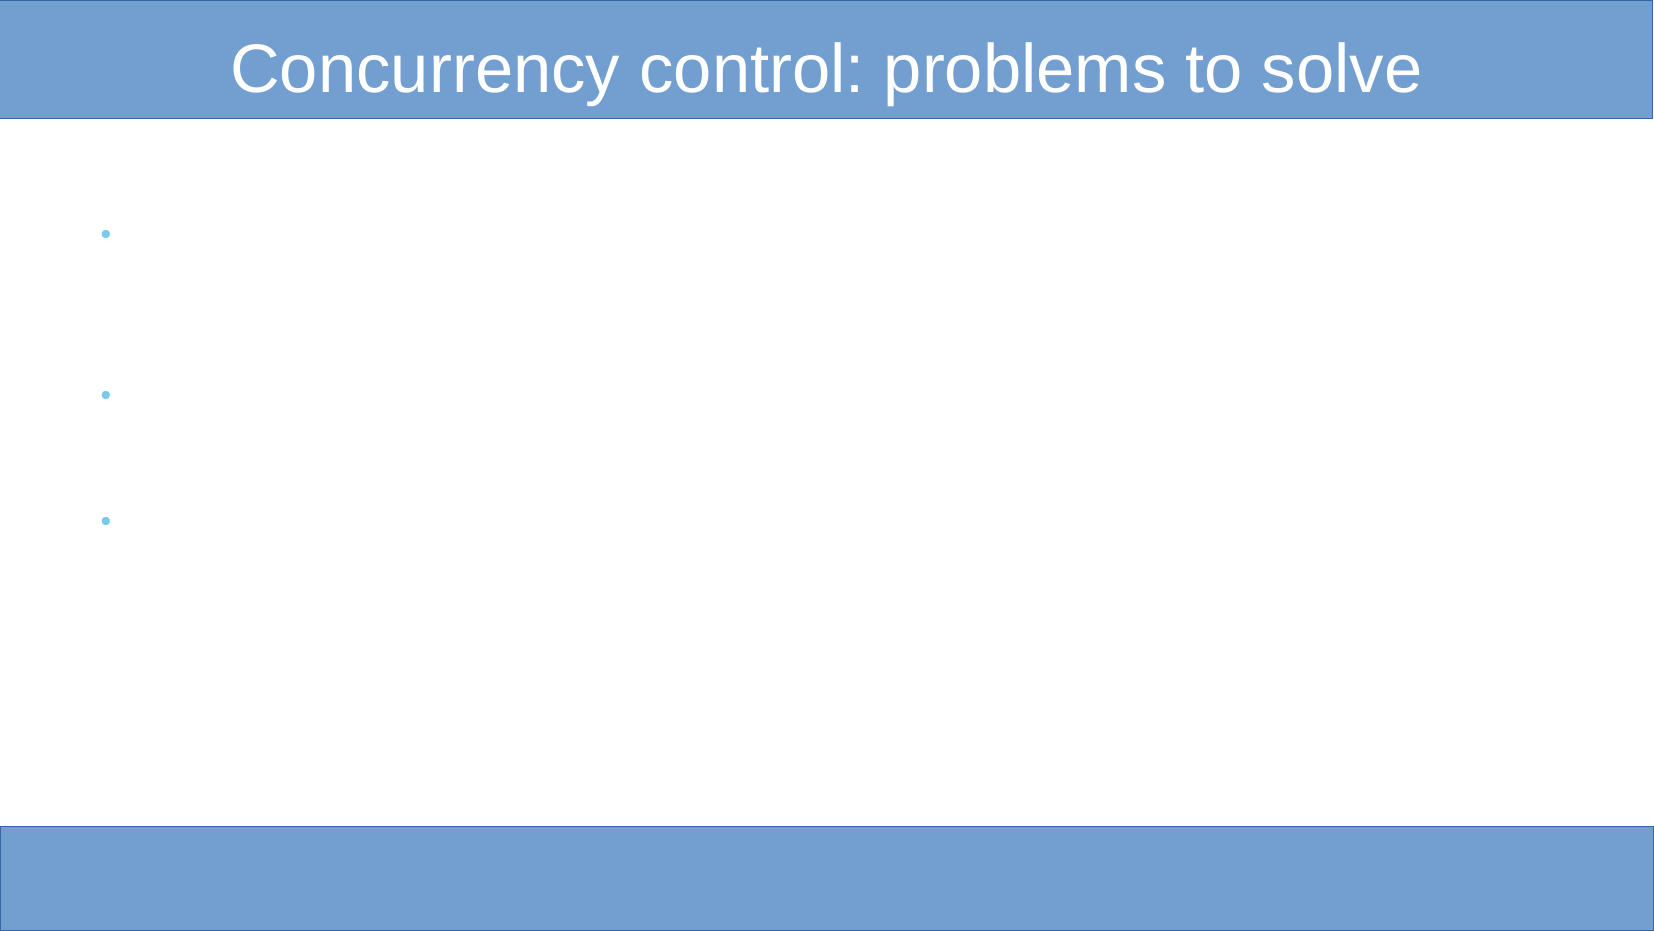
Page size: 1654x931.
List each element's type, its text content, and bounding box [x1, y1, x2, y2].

title Concurrency control: problems to solve [59, 29, 1595, 108]
list The lost update problem: A second transaction writes a second value of a data-item (datum) on top of a first value written by a first concurrent transaction, and the first value is lost to other transactions running concurrently which need, by their precedence, to read the first value. The transactions that have read the wrong value end with incorrect results. The dirty read problem: Transactions read a value written by a transaction that has been later aborted. This value disappears from the database upon abort, and should not have been read by any transaction ("dirty read"). The reading transactions end with incorrect results. The incorrect summary problem: While one transaction takes a summary over the values of all the instances of a repeated data-item, a second transaction updates some instances of that data-item. The resulting summary does not reflect a correct result for any (usually needed for correctness) precedence order between the two transactions (if one is executed before the other), but rather some random result, depending on the timing of the updates, and whether certain update results have been included in the summary or not. [82, 217, 1571, 798]
